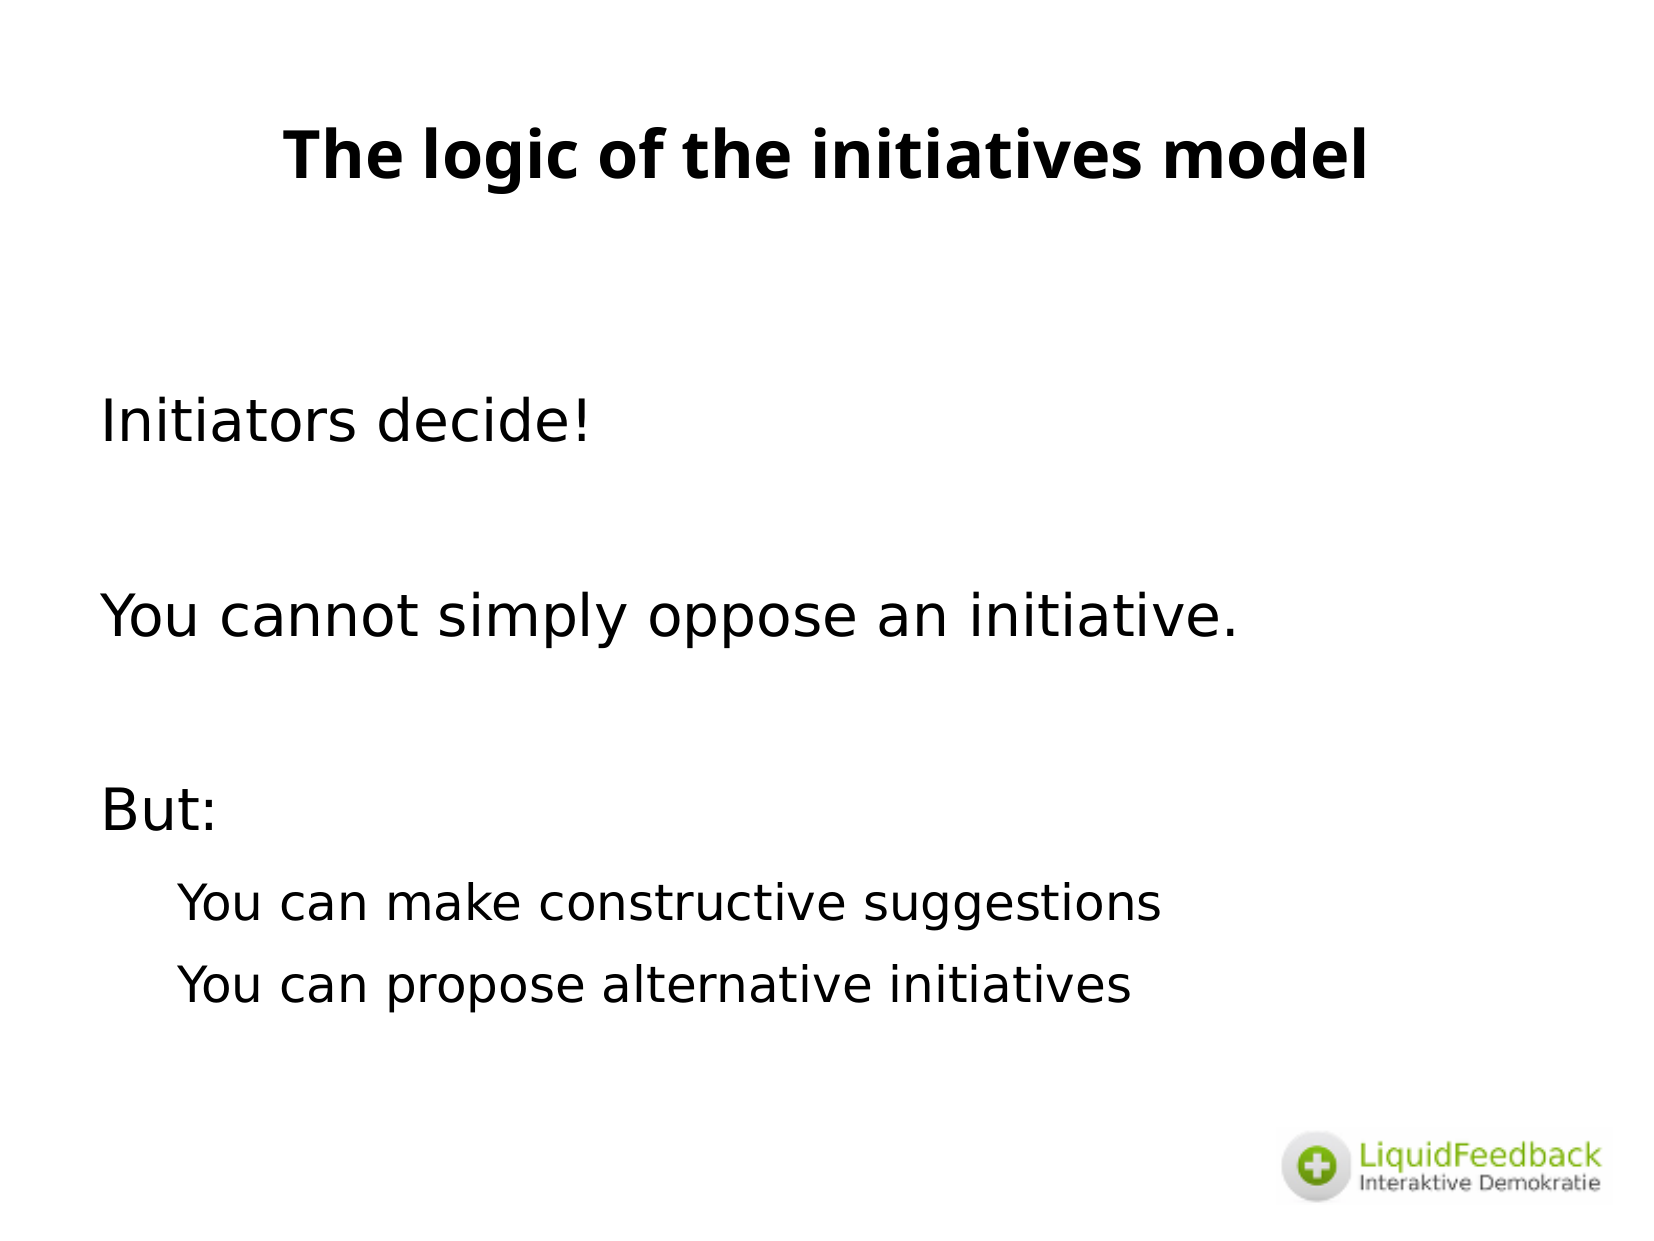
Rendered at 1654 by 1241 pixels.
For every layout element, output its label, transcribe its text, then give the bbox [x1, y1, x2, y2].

title The logic of the initiatives model [82, 49, 1571, 257]
picture [1276, 1127, 1613, 1205]
list Initiators decide! You cannot simply oppose an initiative. But: You can make constructive suggestions You can propose alternative initiatives [82, 290, 1571, 1109]
